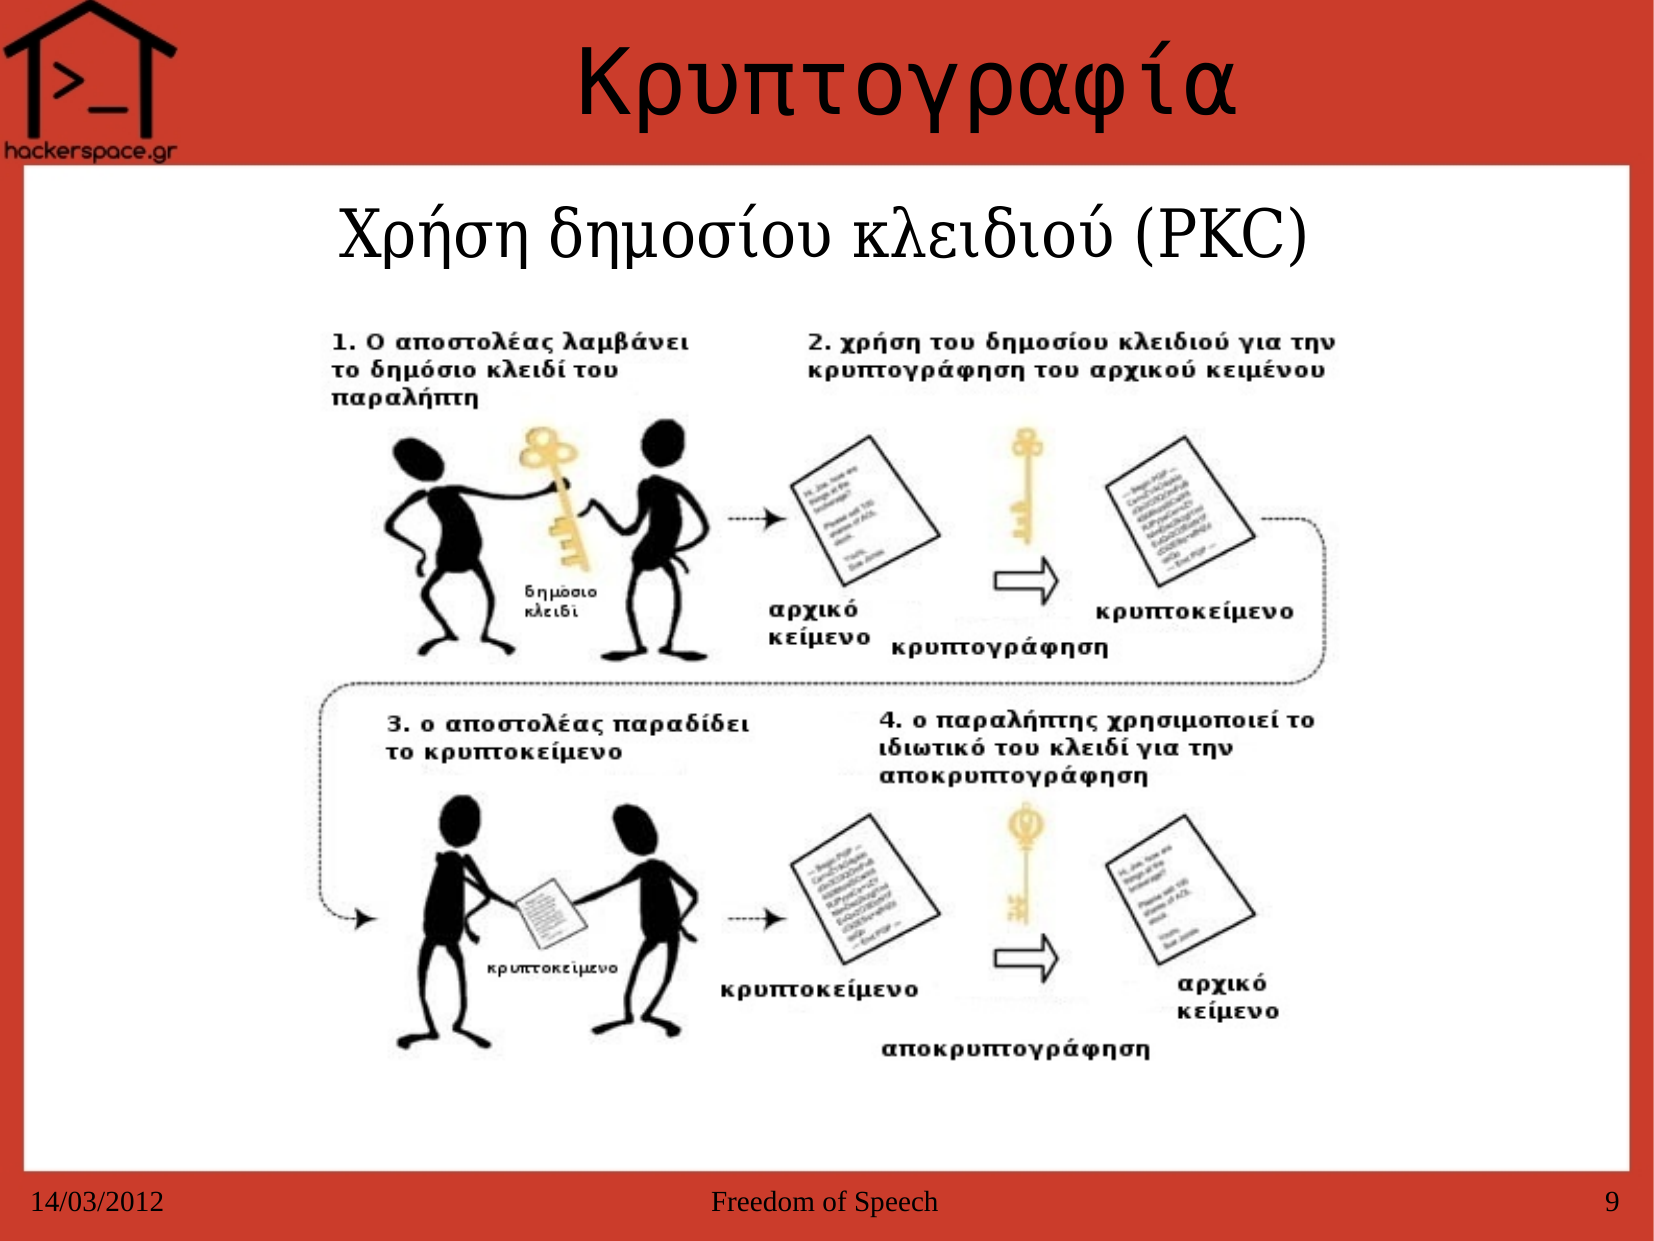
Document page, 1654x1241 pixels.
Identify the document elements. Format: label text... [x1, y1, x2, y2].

list Χρήση δημοσίου κλειδιού (PKC) [60, 195, 1591, 1141]
picture [0, 0, 1654, 1241]
title Κρυπτογραφία [195, 15, 1621, 151]
